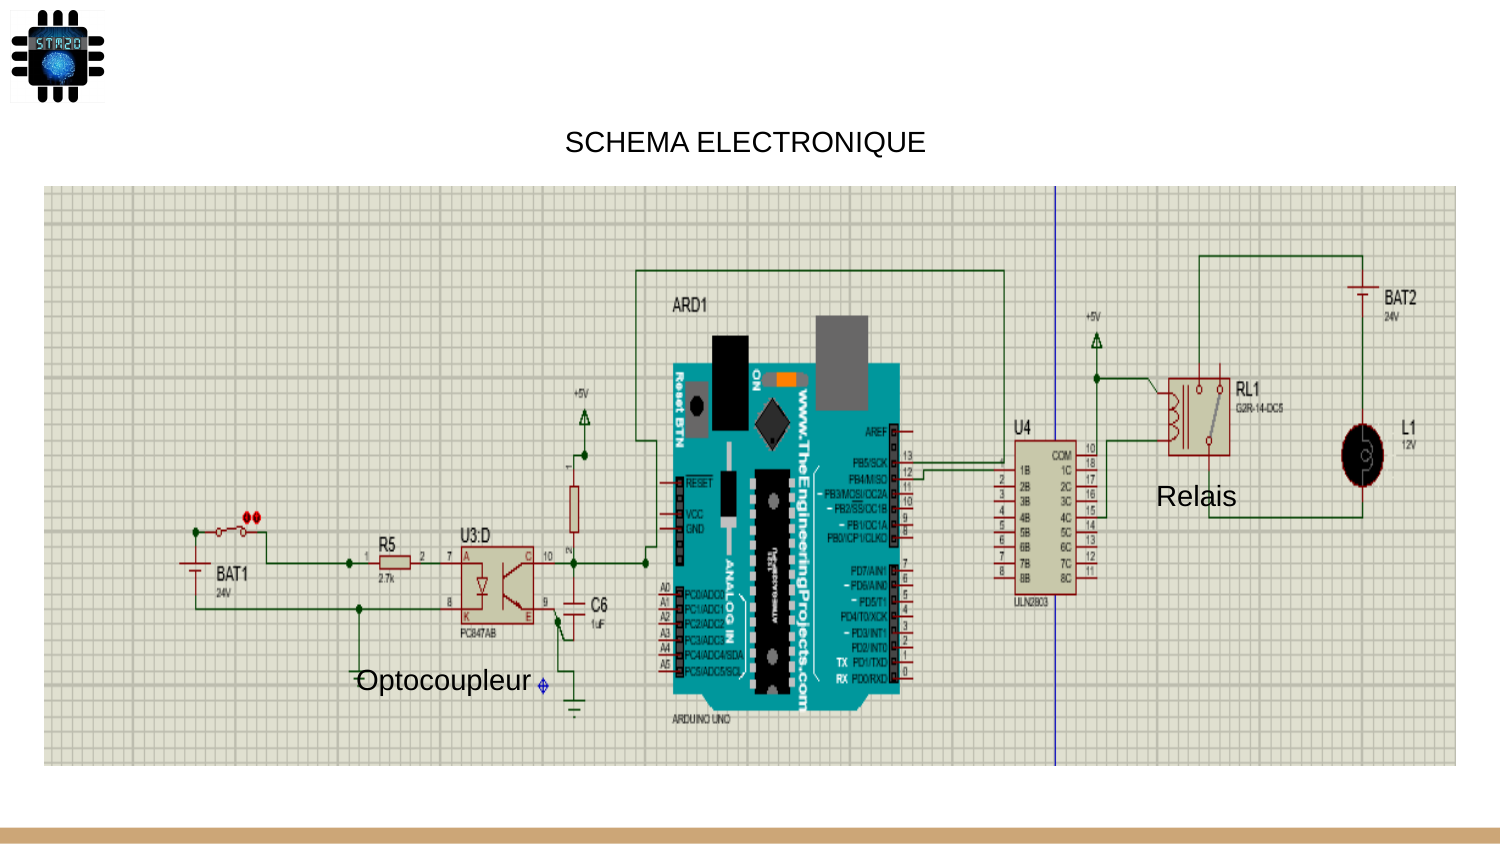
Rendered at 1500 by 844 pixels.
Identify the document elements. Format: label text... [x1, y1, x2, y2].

picture [10, 10, 105, 103]
title SCHEMA ELECTRONIQUE [51, 37, 1449, 174]
text_box Relais [1141, 462, 1259, 533]
text_box Optocoupleur [341, 646, 581, 718]
picture [44, 186, 1456, 766]
